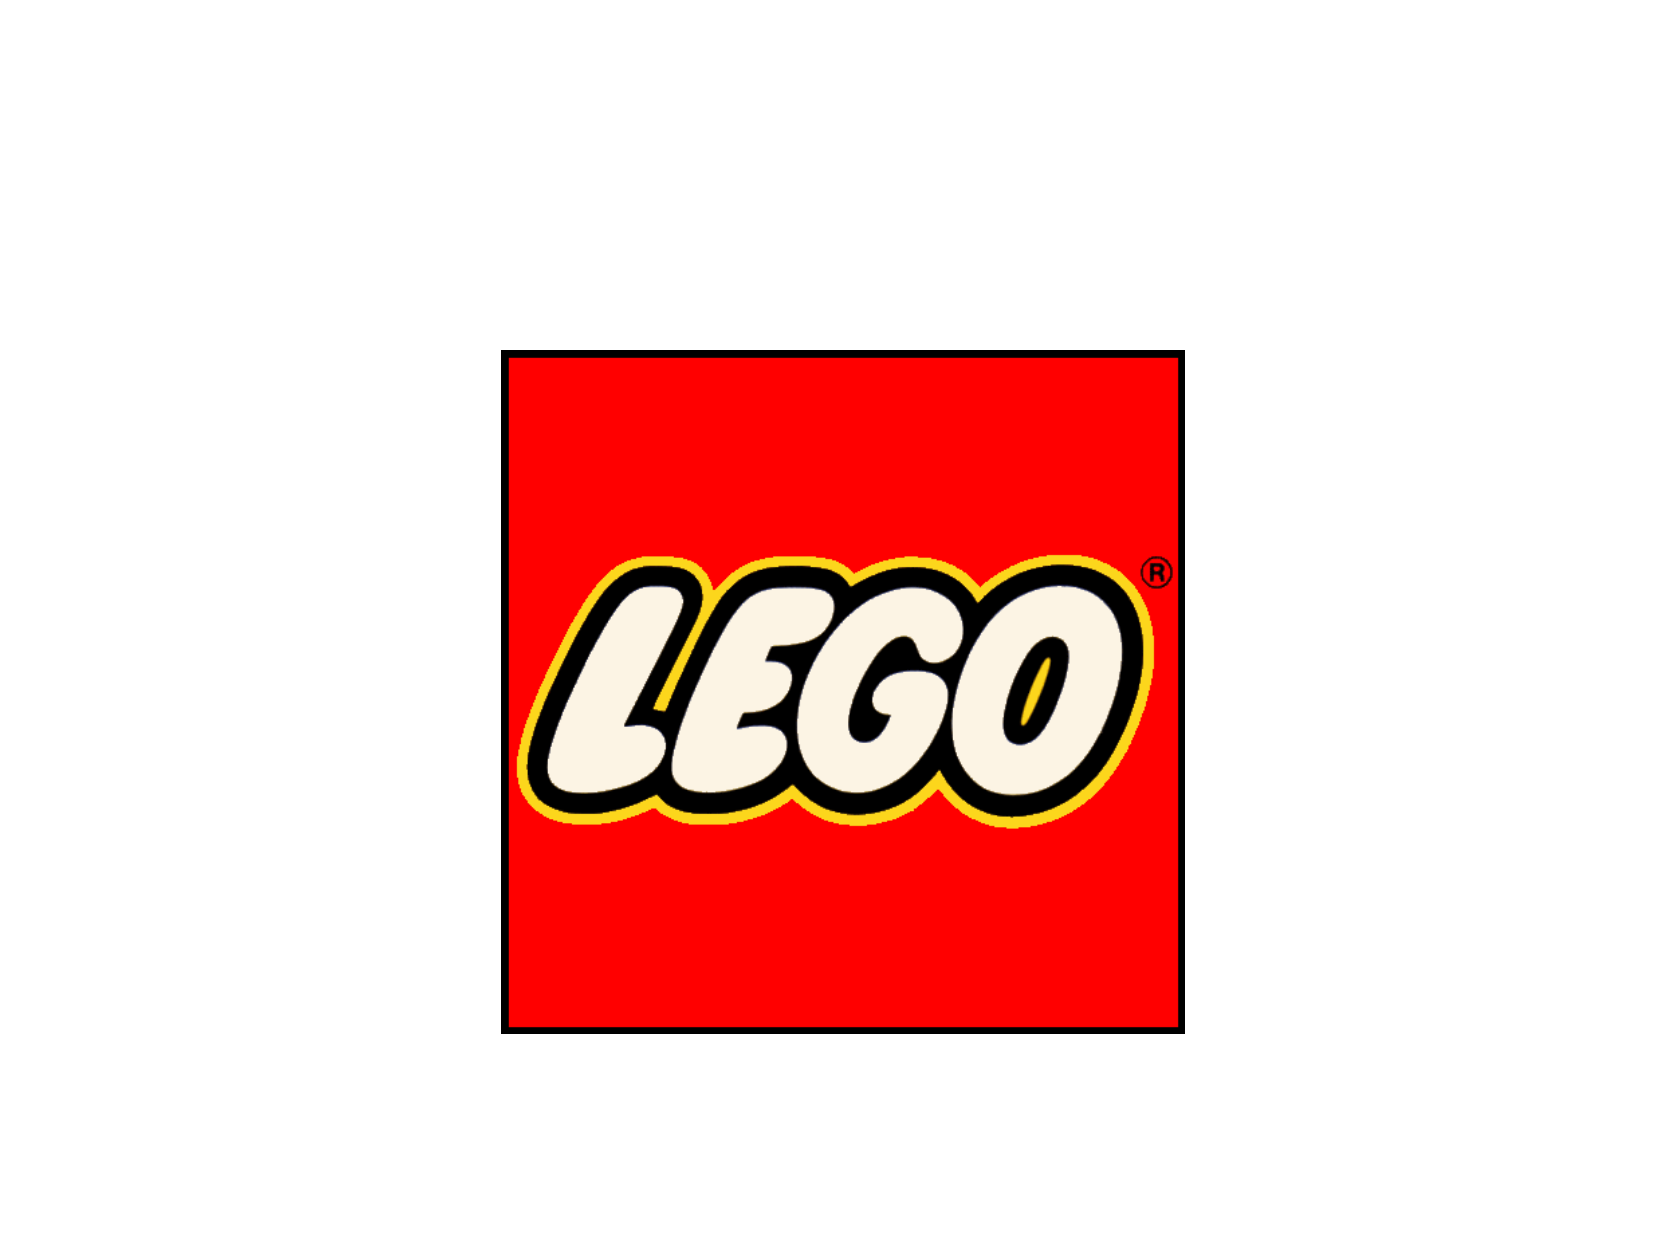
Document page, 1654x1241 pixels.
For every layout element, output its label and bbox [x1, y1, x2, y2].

picture [501, 350, 1185, 1034]
